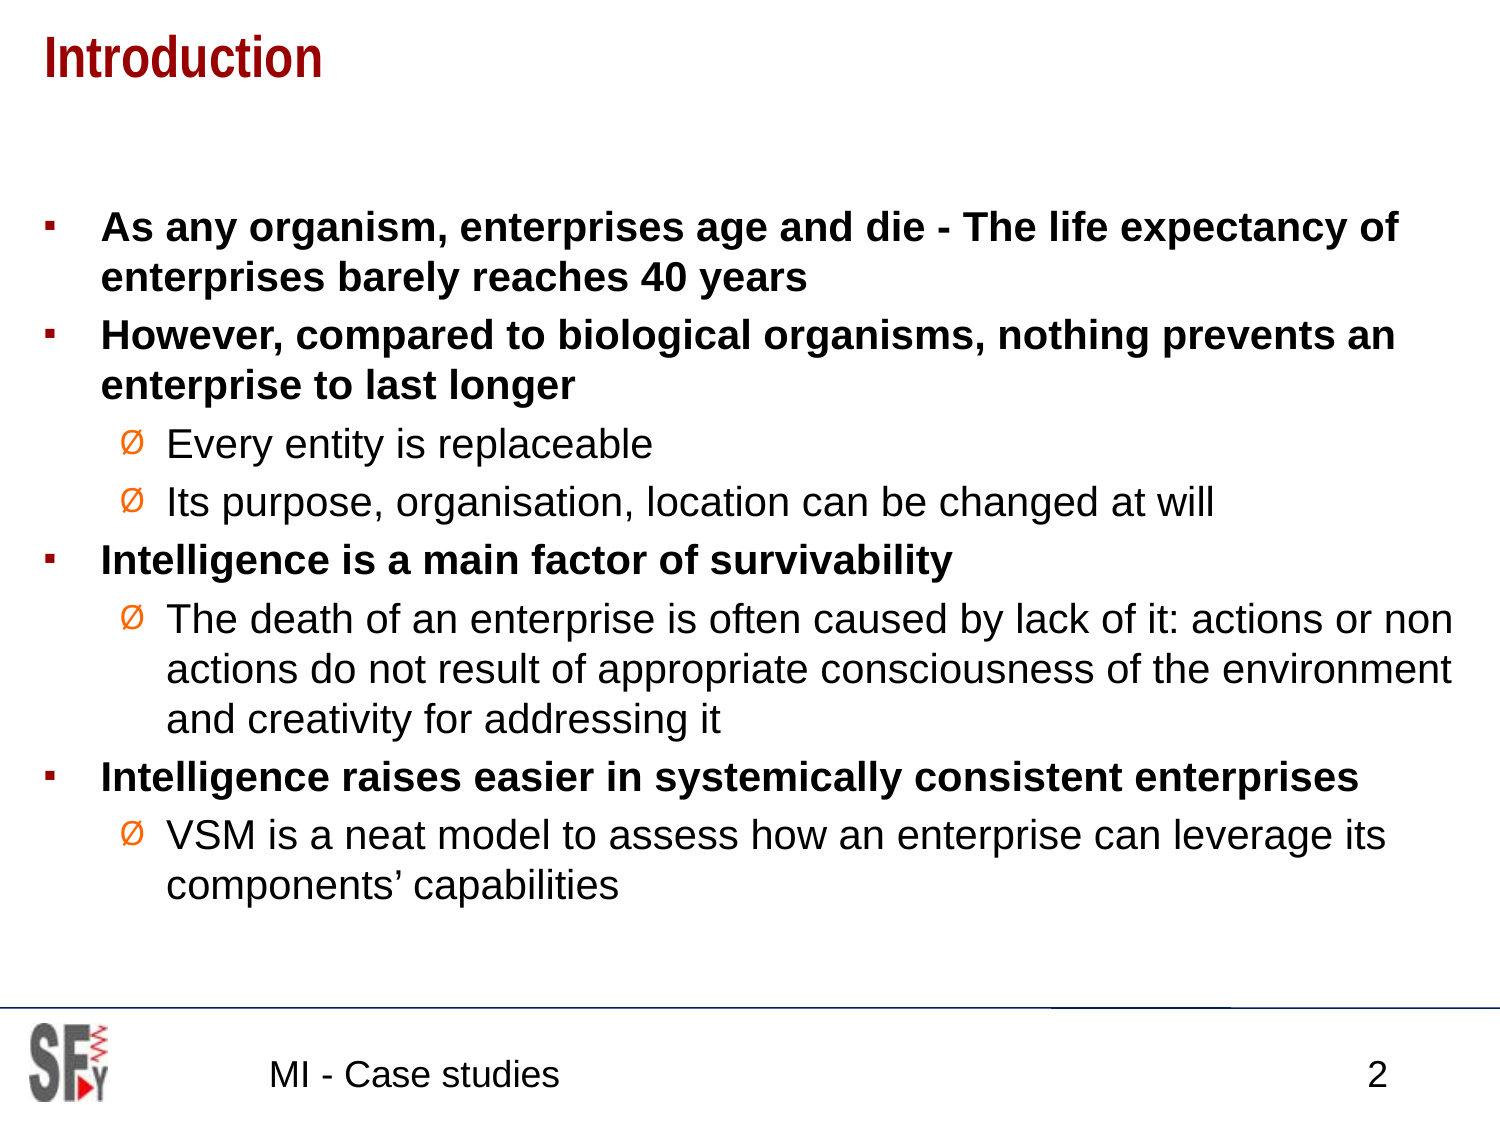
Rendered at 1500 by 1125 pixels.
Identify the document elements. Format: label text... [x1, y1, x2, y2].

title Introduction [29, 12, 1471, 138]
list As any organism, enterprises age and die - The life expectancy of enterprises barely reaches 40 years However, compared to biological organisms, nothing prevents an enterprise to last longer Every entity is replaceable Its purpose, organisation, location can be changed at will Intelligence is a main factor of survivability The death of an enterprise is often caused by lack of it: actions or non actions do not result of appropriate consciousness of the environment and creativity for addressing it Intelligence raises easier in systemically consistent enterprises VSM is a neat model to assess how an enterprise can leverage its components’ capabilities [29, 184, 1471, 988]
slide_number <numéro> [1352, 1034, 1490, 1103]
footer MI - Case studies [253, 1034, 1336, 1103]
picture [29, 1023, 108, 1102]
